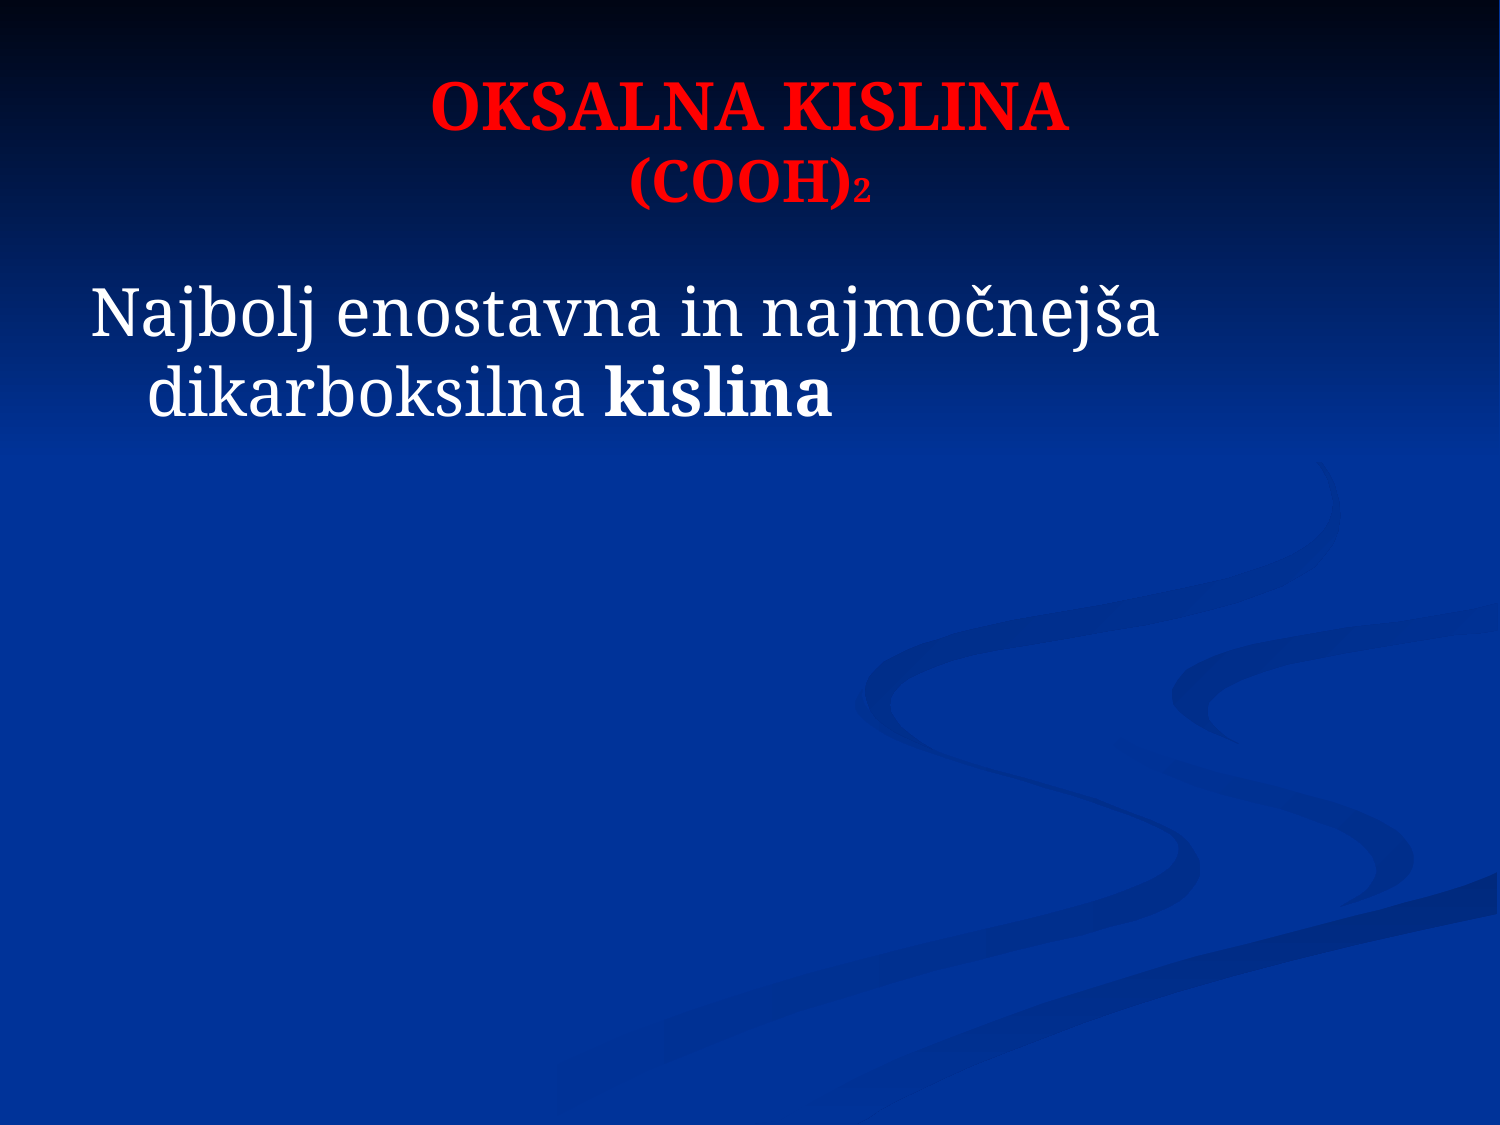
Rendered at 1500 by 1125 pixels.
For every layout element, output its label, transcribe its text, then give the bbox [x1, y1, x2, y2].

list Najbolj enostavna in najmočnejša dikarboksilna kislina [75, 262, 1425, 1005]
title OKSALNA KISLINA (COOH)2 [75, 45, 1425, 233]
